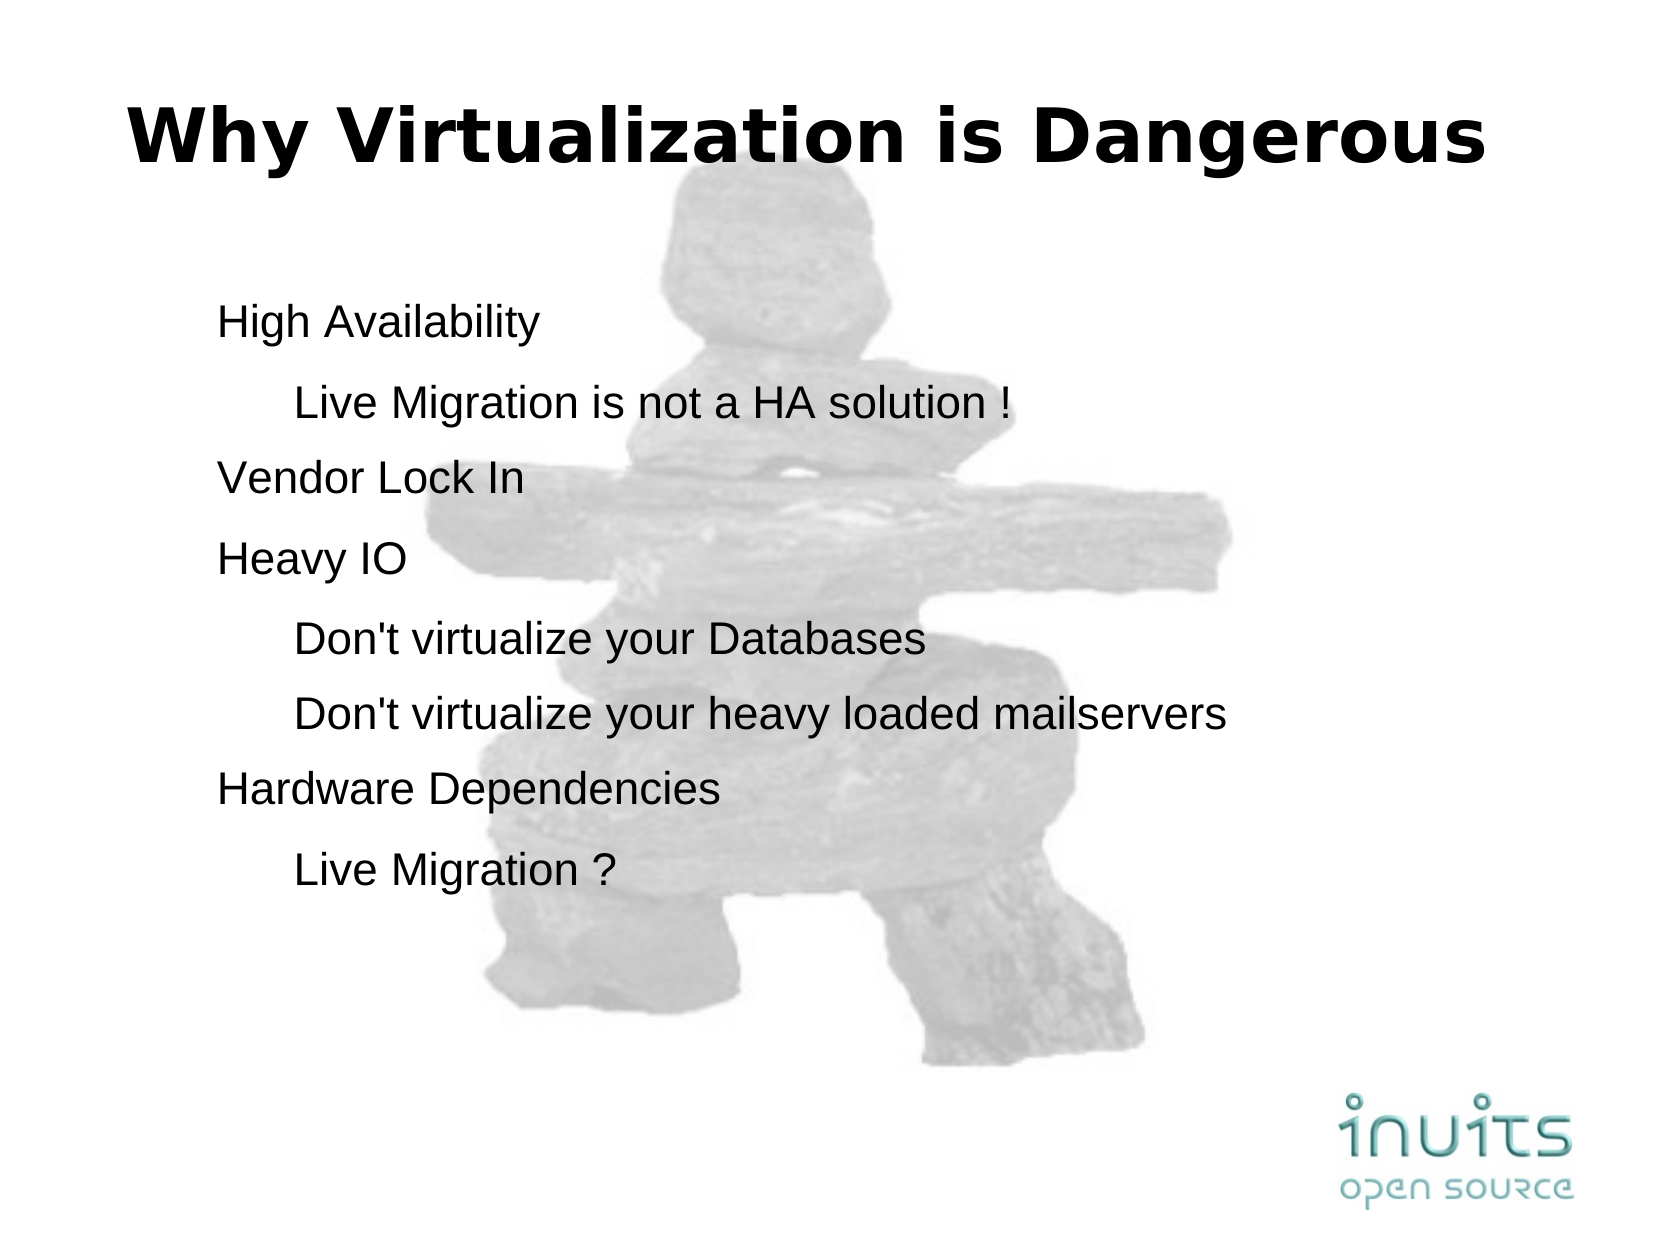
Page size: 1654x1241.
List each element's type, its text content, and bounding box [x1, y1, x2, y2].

picture [1337, 1087, 1576, 1210]
list High Availability Live Migration is not a HA solution ! Vendor Lock In Heavy IO Don't virtualize your Databases Don't virtualize your heavy loaded mailservers Hardware Dependencies Live Migration ? [199, 296, 1266, 1200]
picture [337, 207, 1298, 1120]
title Why Virtualization is Dangerous [110, 85, 1574, 207]
